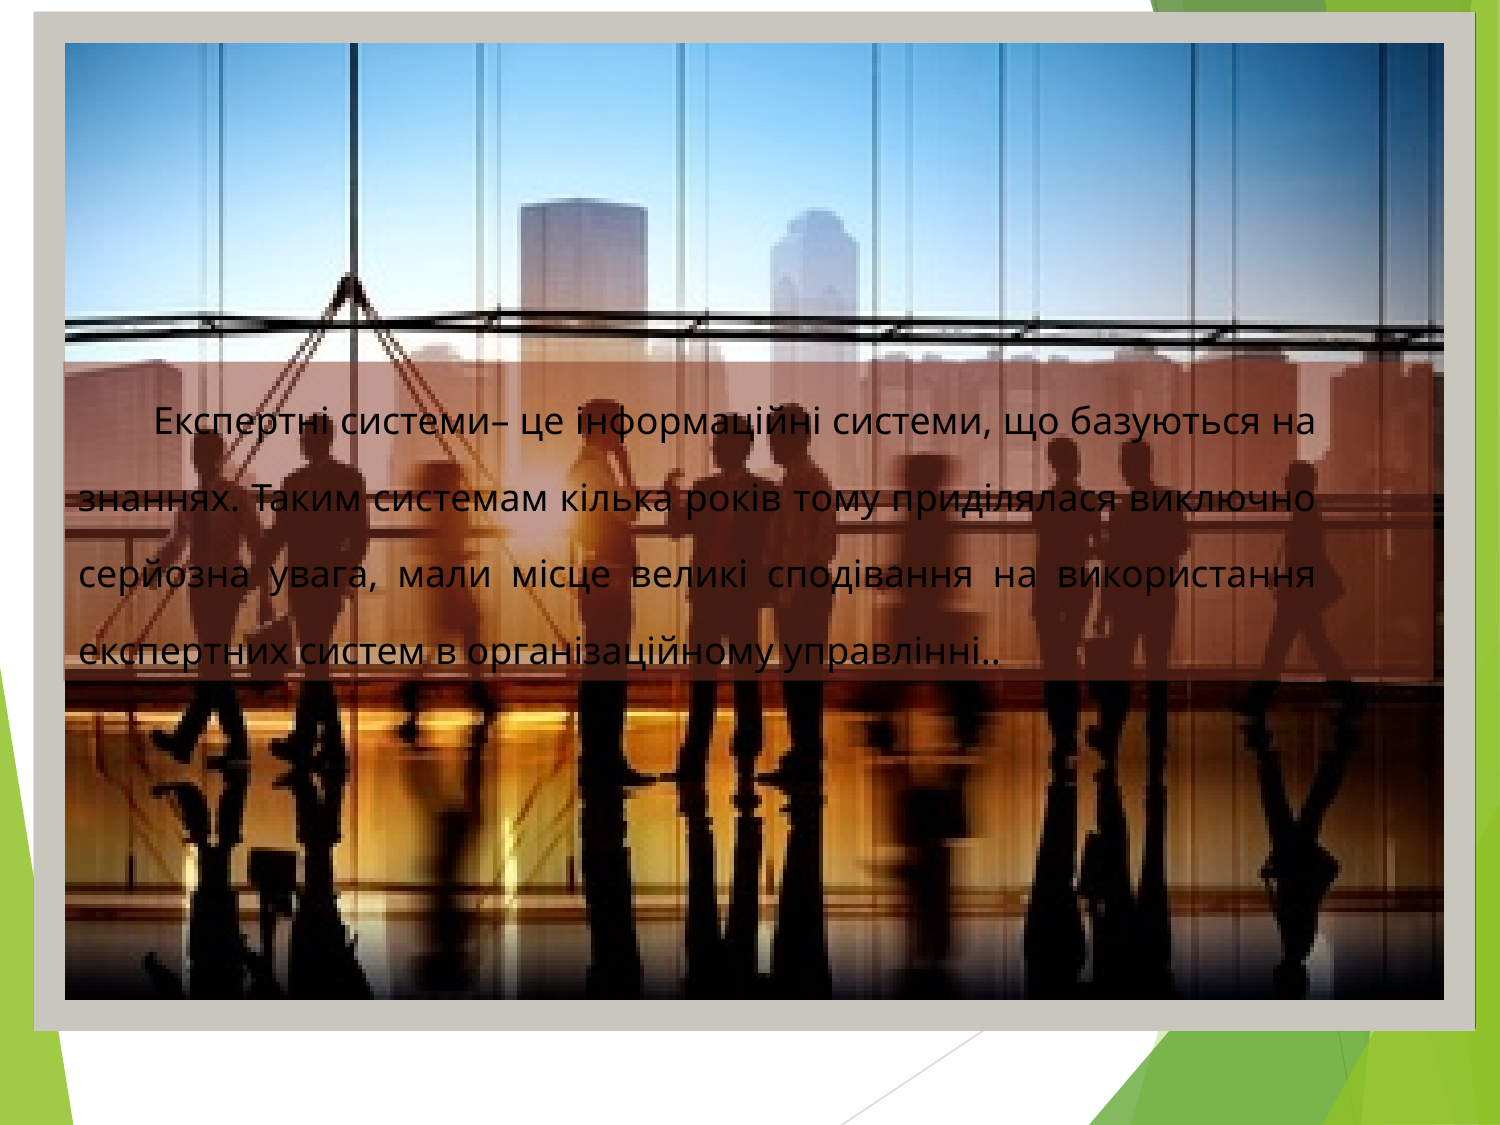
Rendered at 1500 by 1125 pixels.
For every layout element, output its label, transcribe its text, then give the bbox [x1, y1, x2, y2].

text_box Експертні системи– це інформаційні системи, що базуються на знаннях. Таким системам кілька років тому приділялася виключно серйозна увага, мали місце великі сподівання на використання експертних систем в організаційному управлінні.. [63, 361, 1434, 681]
picture [64, 42, 1445, 1000]
